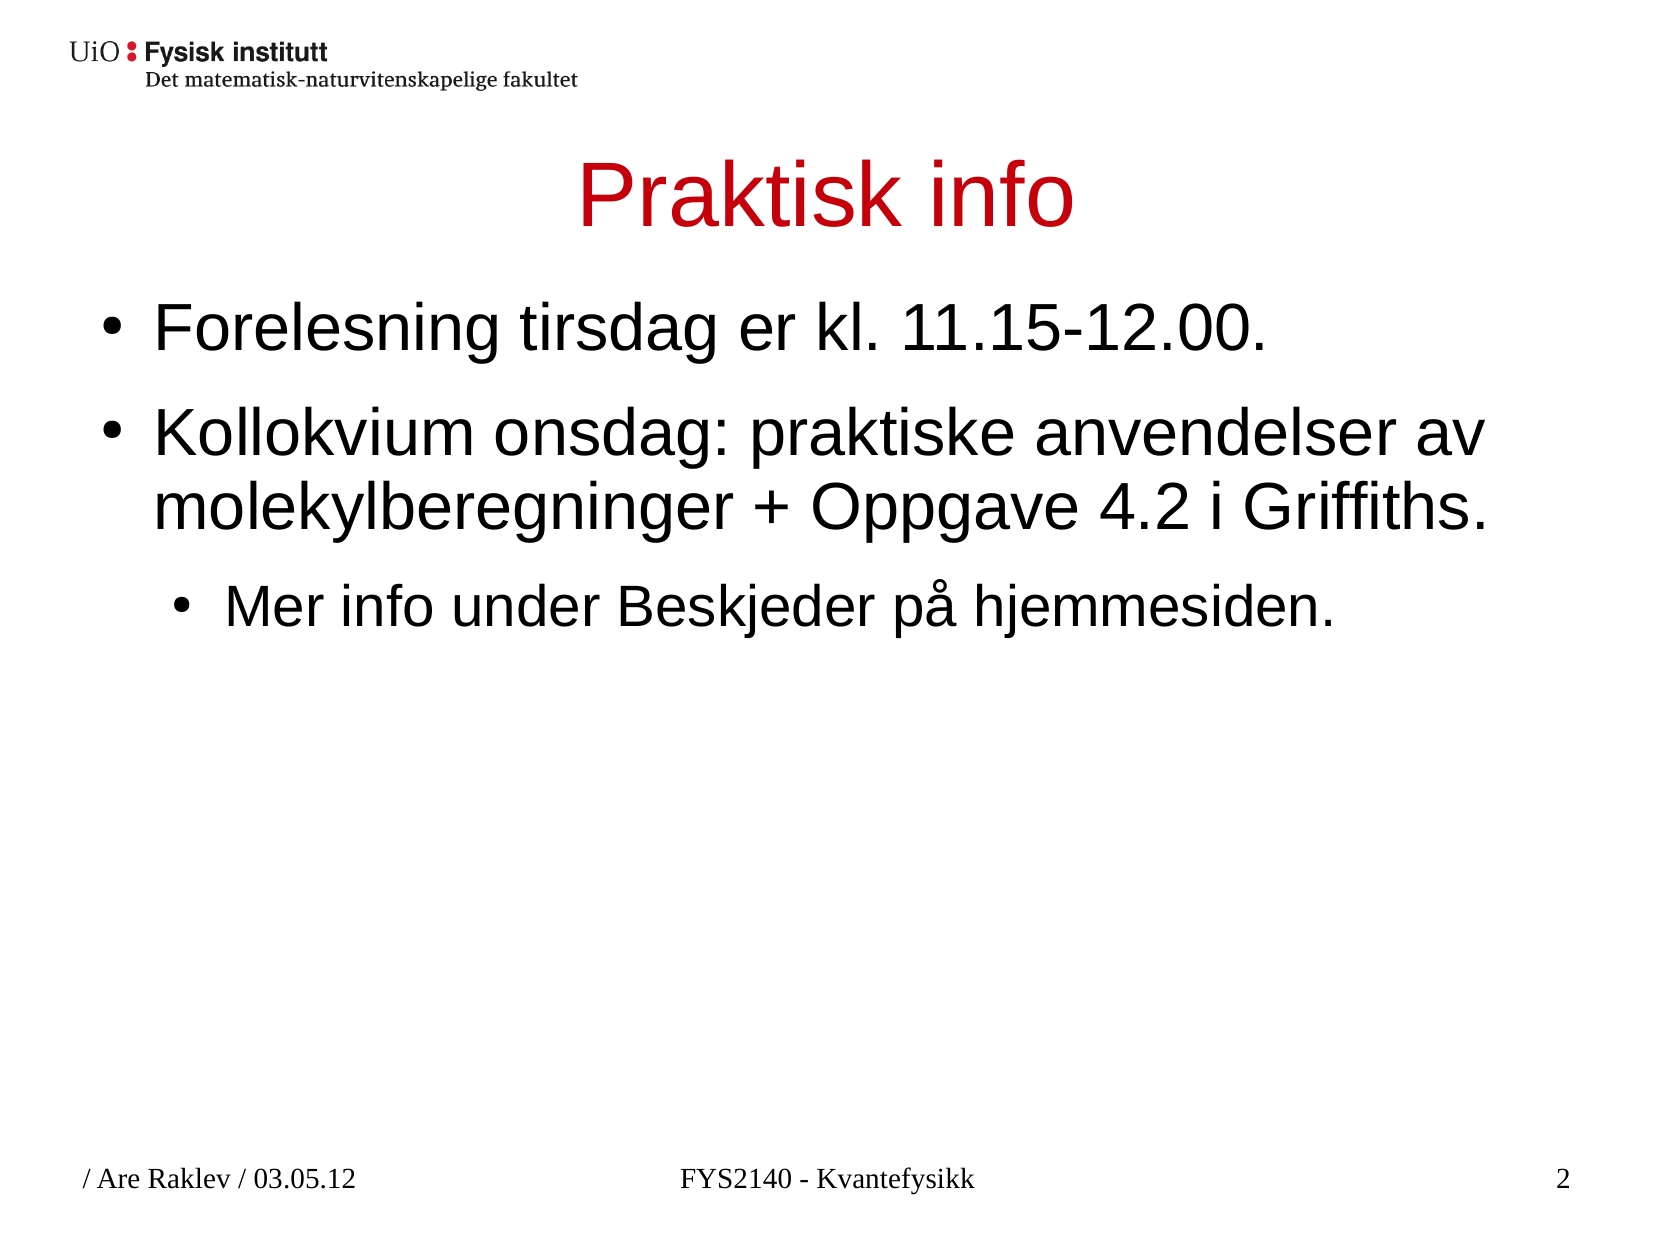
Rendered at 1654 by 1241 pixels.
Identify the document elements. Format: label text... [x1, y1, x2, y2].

title Praktisk info [82, 90, 1571, 298]
picture [68, 37, 581, 93]
list Forelesning tirsdag er kl. 11.15-12.00. Kollokvium onsdag: praktiske anvendelser av molekylberegninger + Oppgave 4.2 i Griffiths. Mer info under Beskjeder på hjemmesiden. [82, 290, 1538, 1126]
